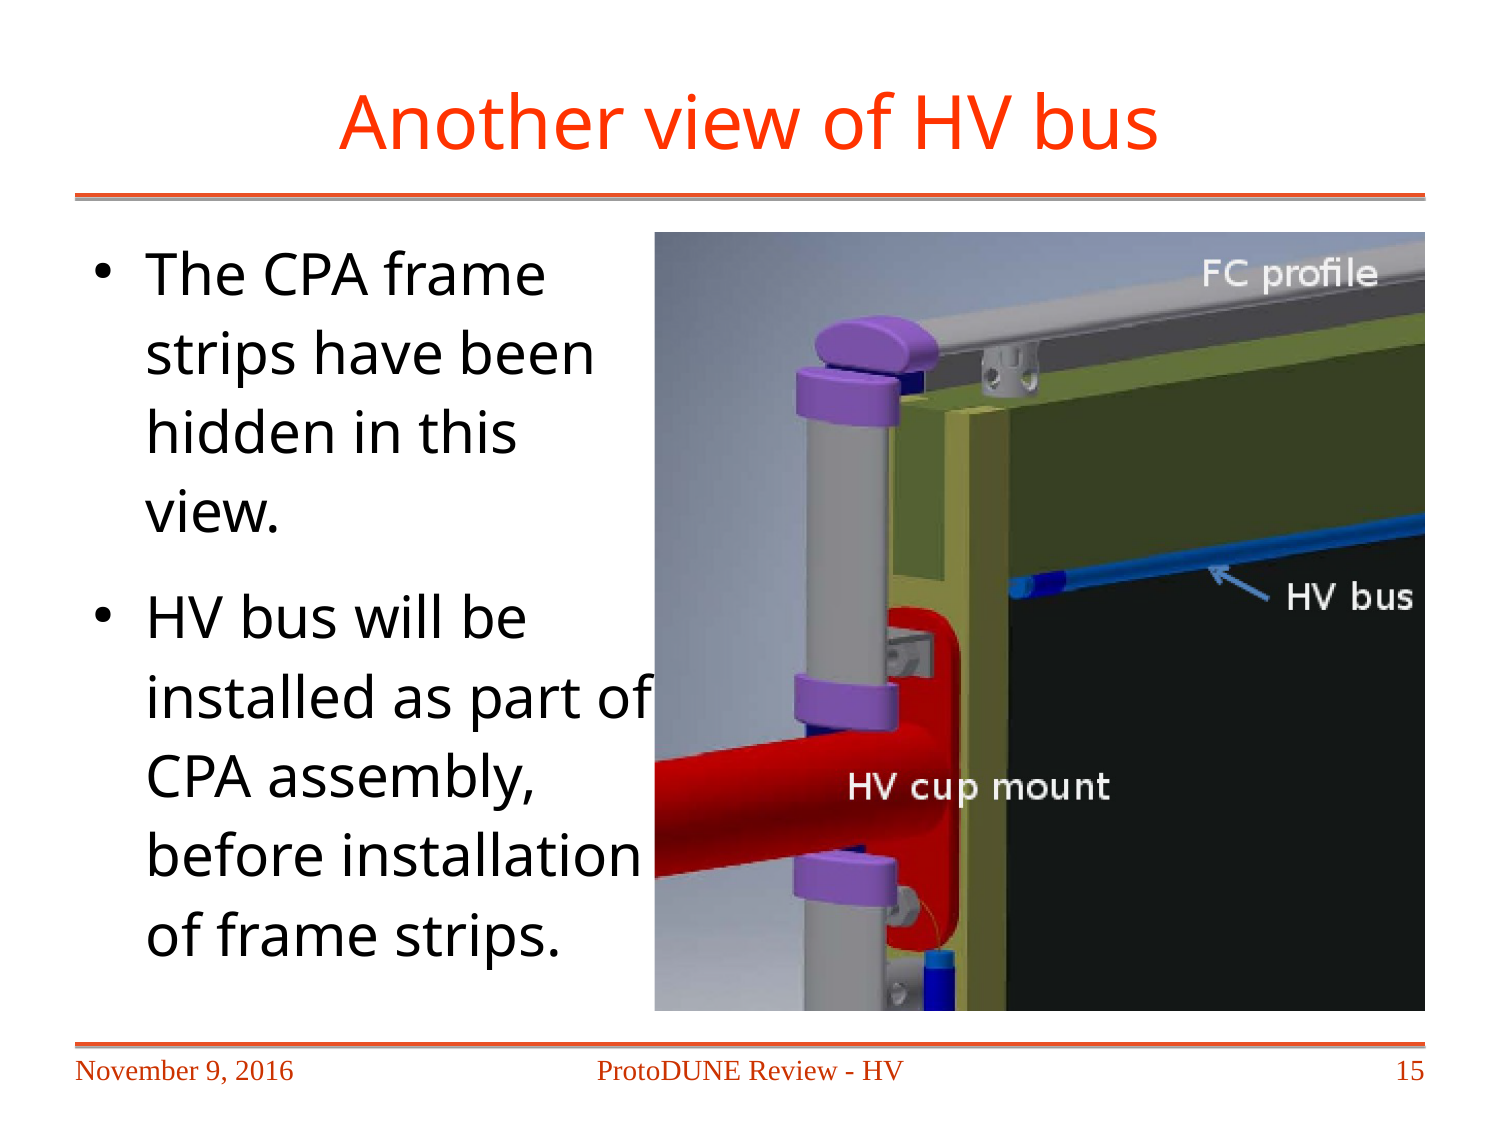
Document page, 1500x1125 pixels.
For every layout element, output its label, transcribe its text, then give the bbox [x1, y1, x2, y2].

picture [654, 232, 1425, 1011]
list The CPA frame strips have been hidden in this view. HV bus will be installed as part of CPA assembly, before installation of frame strips. [75, 232, 654, 1002]
title Another view of HV bus [75, 44, 1425, 196]
